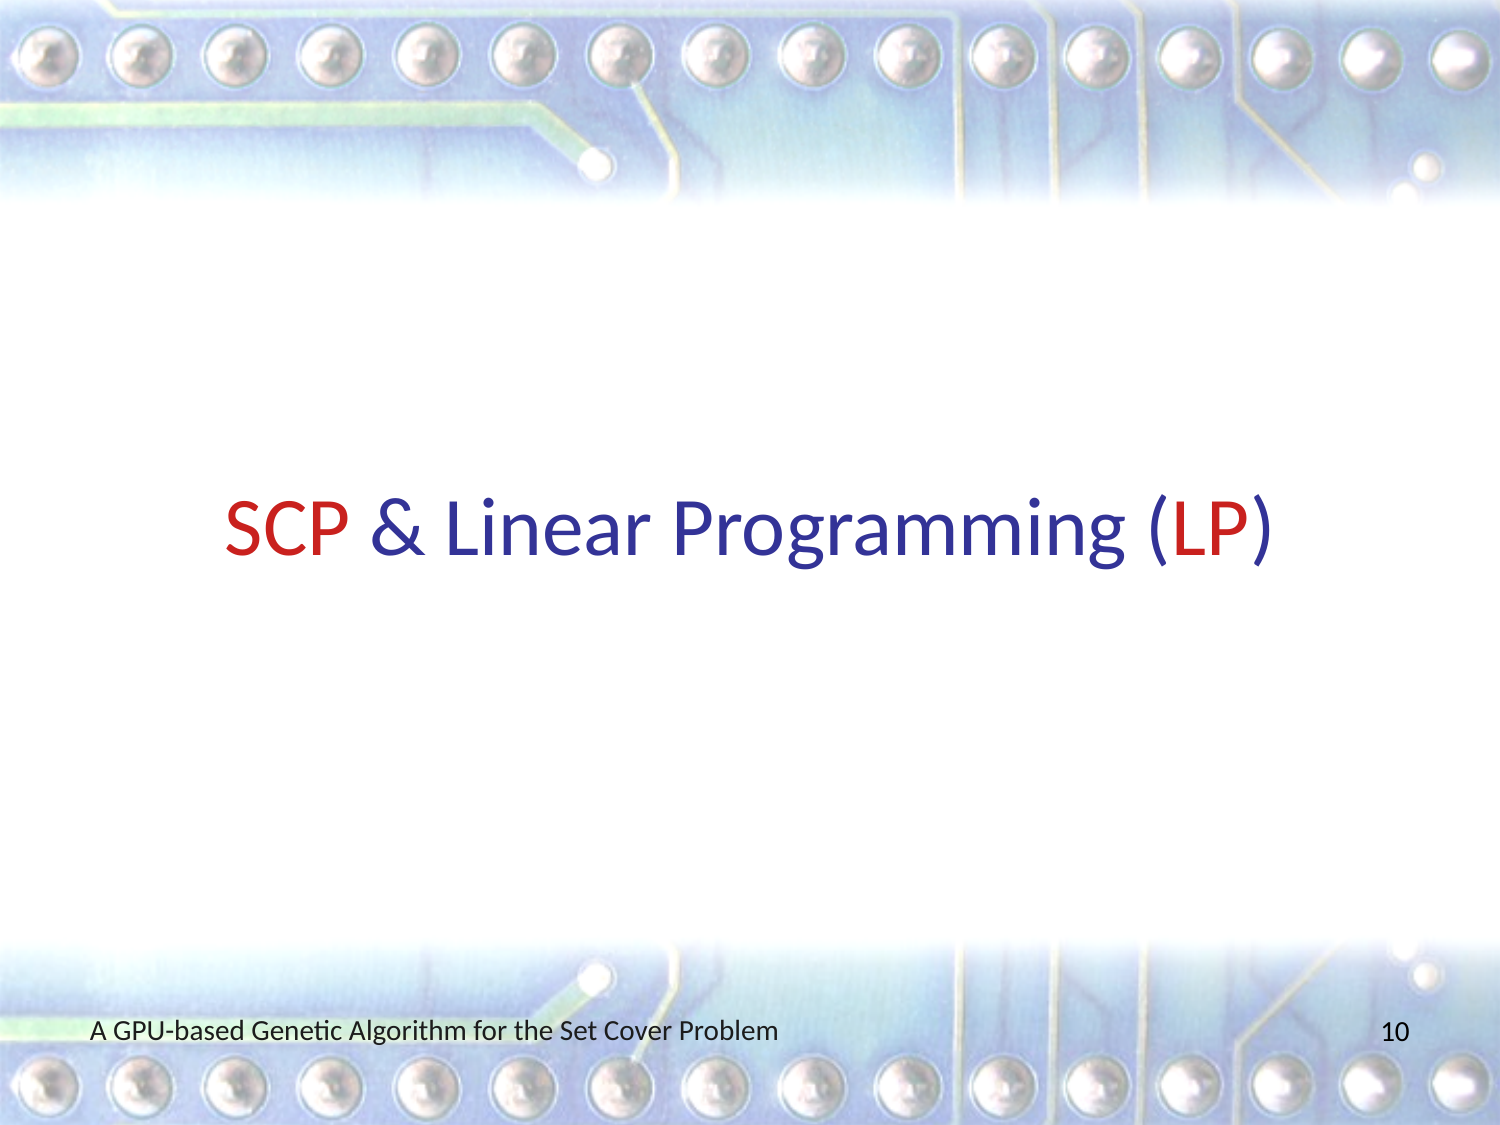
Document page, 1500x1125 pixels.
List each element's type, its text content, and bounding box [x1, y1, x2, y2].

picture [0, 0, 1500, 261]
picture [0, 884, 1500, 1125]
title SCP & Linear Programming (LP) [75, 470, 1425, 575]
slide_number A GPU-based Genetic Algorithm for the Set Cover Problem [74, 979, 1113, 1055]
